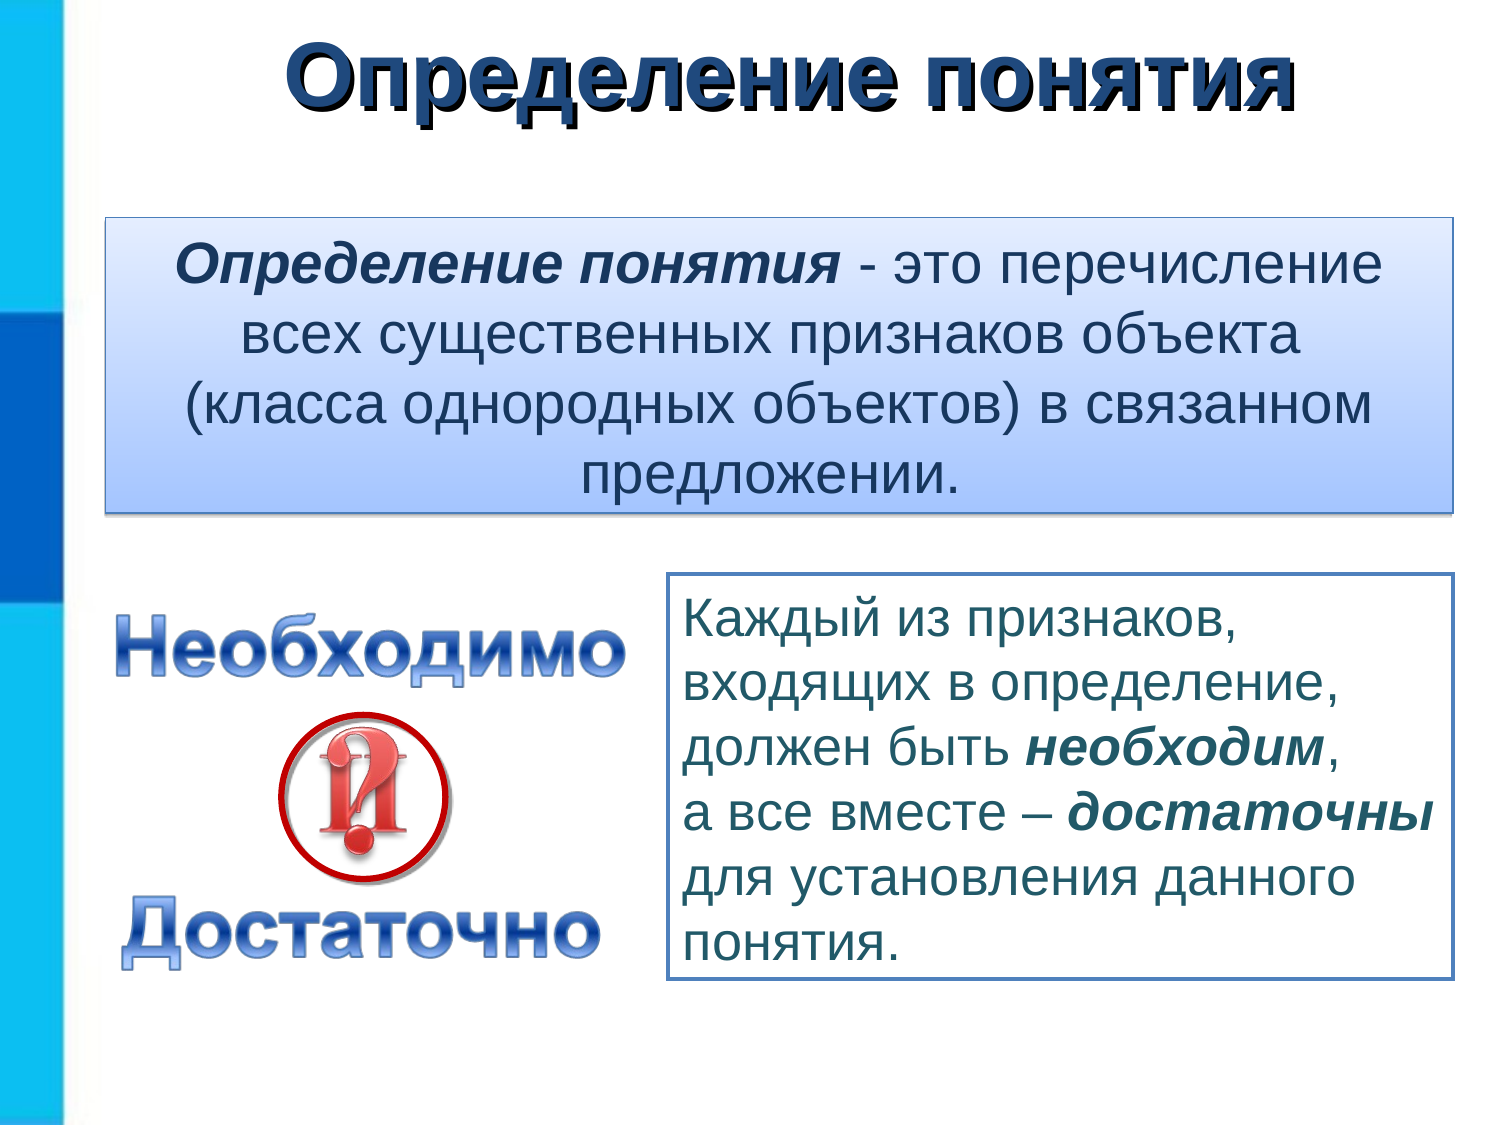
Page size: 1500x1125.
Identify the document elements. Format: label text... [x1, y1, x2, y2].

title Определение понятия [128, 0, 1454, 141]
text_box Каждый из признаков, входящих в определение, должен быть необходим, а все вместе – достаточны для установления данного понятия. [667, 574, 1454, 980]
picture [0, 0, 1500, 1125]
text_box Определение понятия - это перечисление всех существенных признаков объекта (класса однородных объектов) в связанном предложении. [105, 217, 1454, 514]
